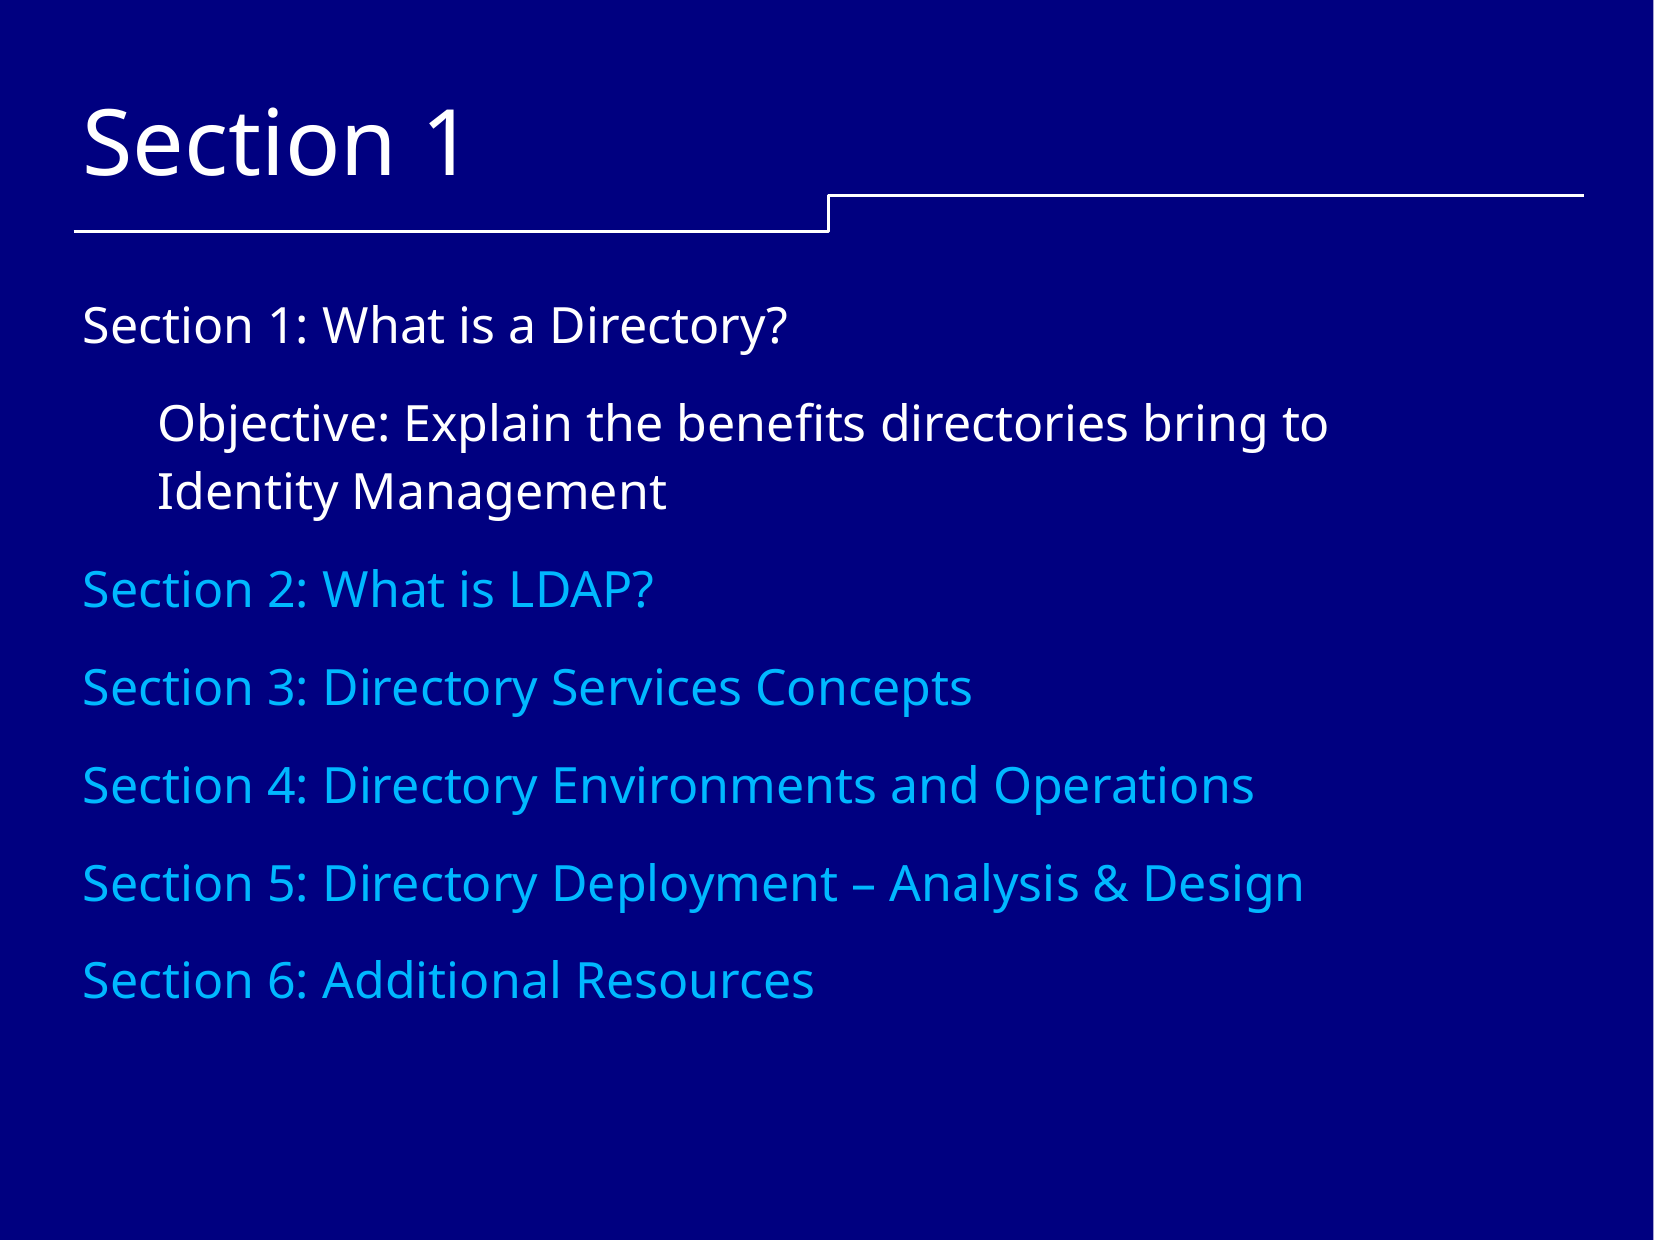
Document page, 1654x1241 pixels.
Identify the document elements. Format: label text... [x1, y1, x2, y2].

title Section 1 [82, 49, 1571, 232]
list Section 1: What is a Directory? Objective: Explain the benefits directories bring to Identity Management Section 2: What is LDAP? Section 3: Directory Services Concepts Section 4: Directory Environments and Operations Section 5: Directory Deployment – Analysis & Design Section 6: Additional Resources [82, 290, 1571, 1109]
